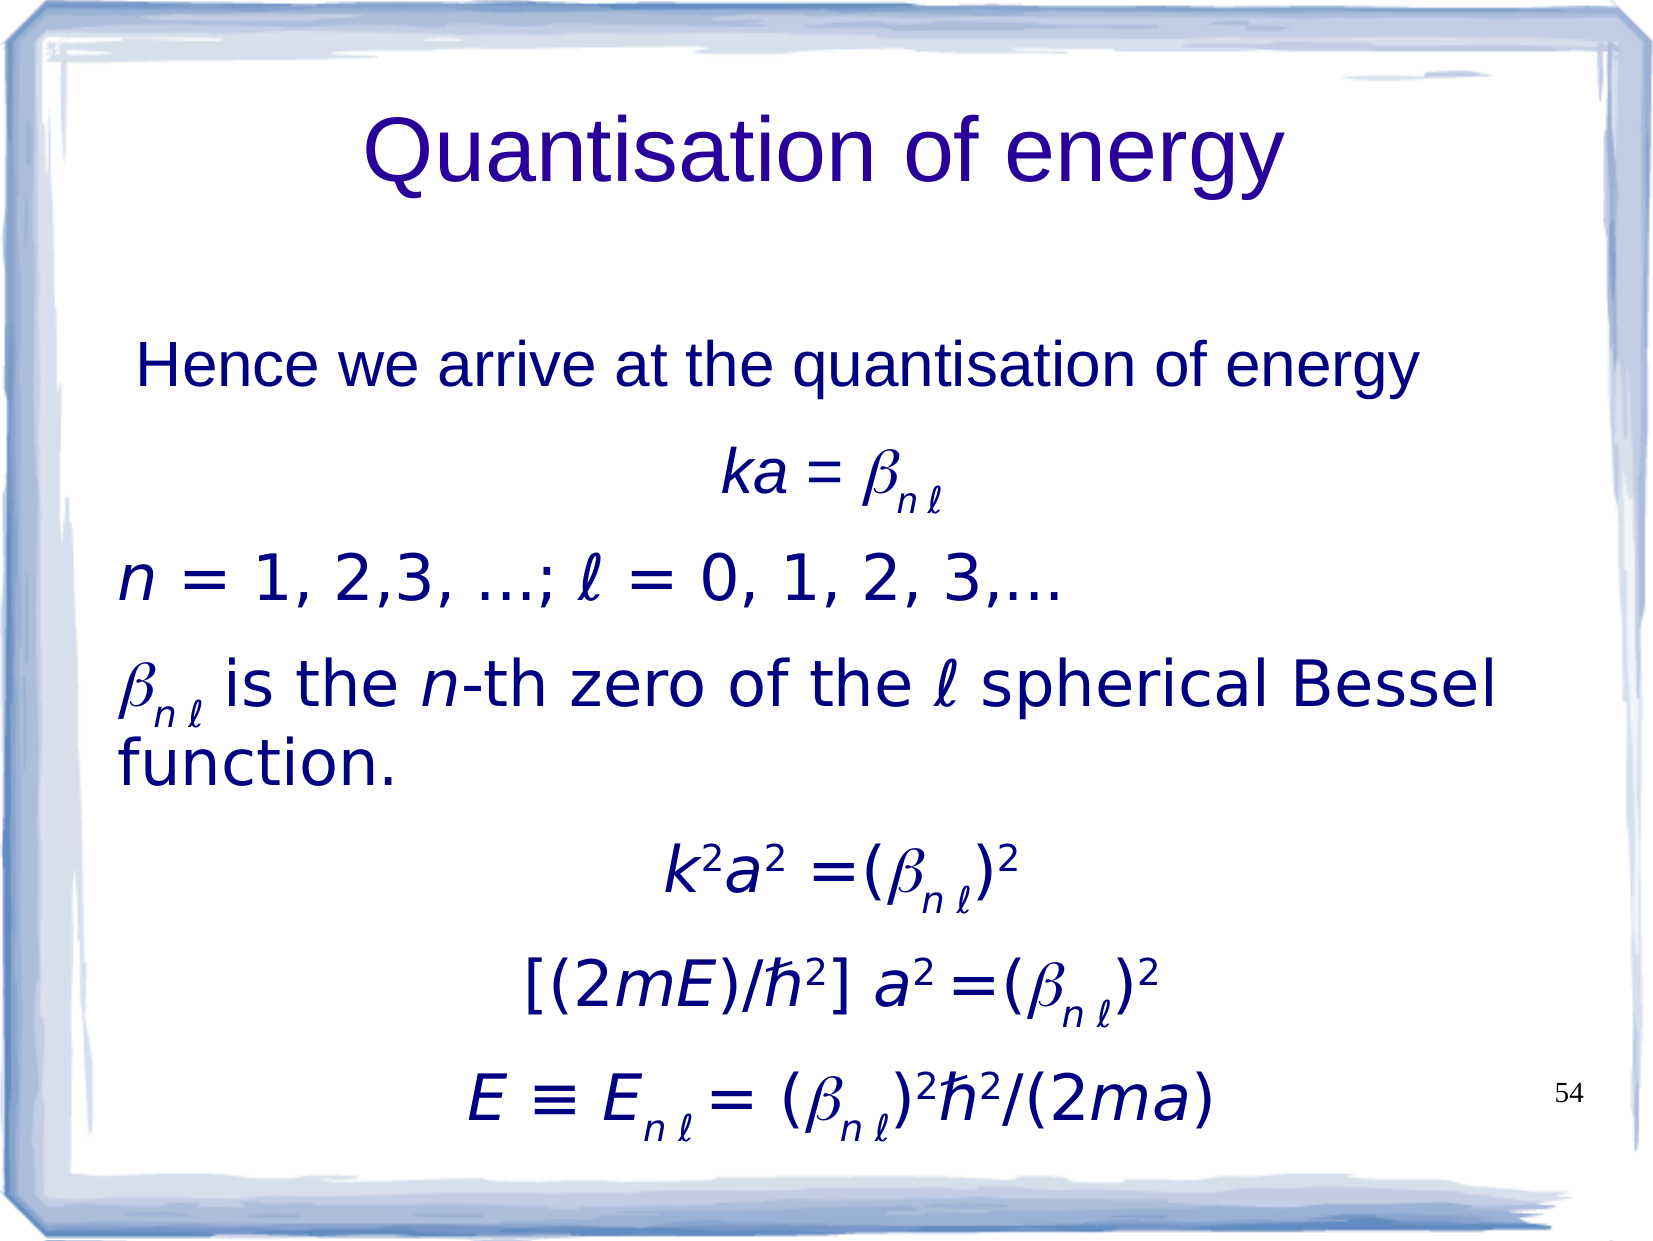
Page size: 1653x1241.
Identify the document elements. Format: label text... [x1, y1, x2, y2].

list Hence we arrive at the quantisation of energy ka = bn ℓ n = 1, 2,3, ...; ℓ = 0, 1, 2, 3,... bn ℓ is the n-th zero of the ℓ spherical Bessel function. k2a2 =(bn ℓ)2 [(2mE)/ℏ2] a2 =(bn ℓ)2 E ≡ En ℓ = (bn ℓ)2ℏ2/(2ma) [117, 324, 1567, 1144]
picture [0, 0, 1653, 1241]
title Quantisation of energy [82, 49, 1567, 253]
